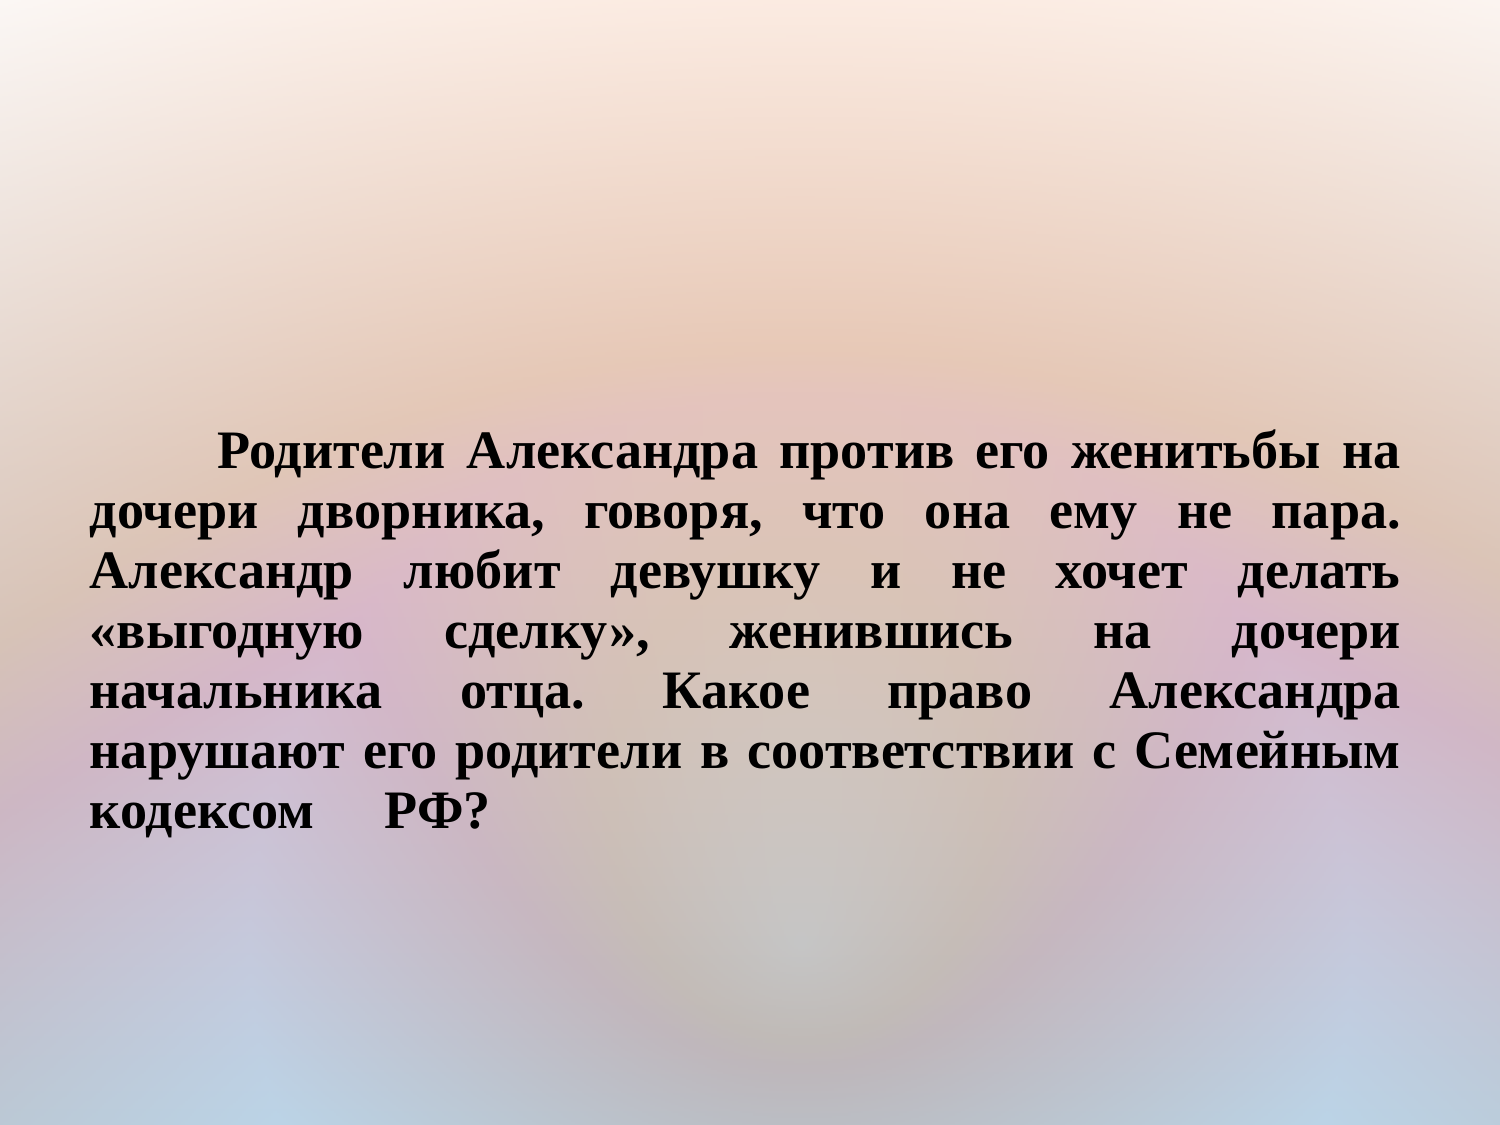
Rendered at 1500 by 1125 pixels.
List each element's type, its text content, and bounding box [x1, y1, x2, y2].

picture [0, 0, 1500, 1125]
text_box Родители Александра против его женитьбы на дочери дворника, говоря, что она ему не пара. Александр любит девушку и не хочет делать «выгодную сделку», женившись на дочери начальника отца. Какое право Александра нарушают его родители в соответствии с Семейным кодексом РФ? [75, 292, 1418, 1067]
